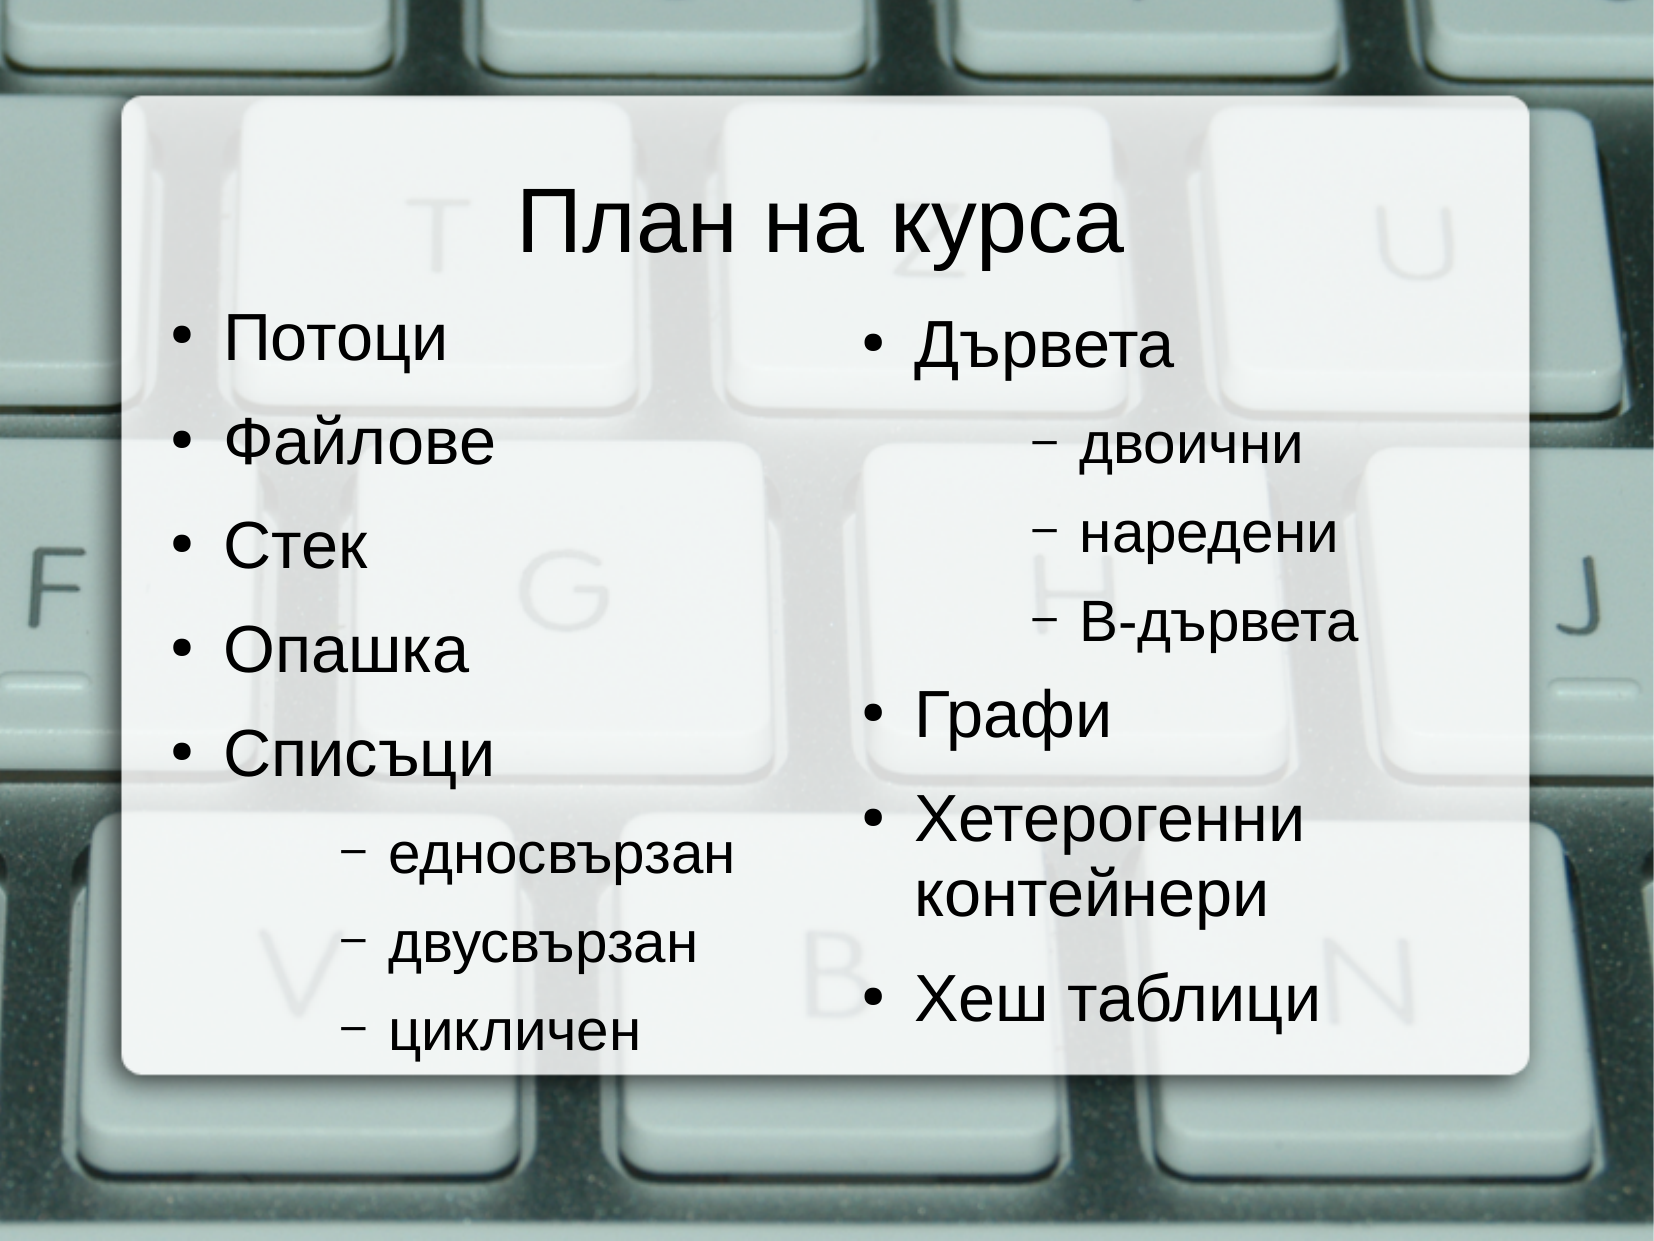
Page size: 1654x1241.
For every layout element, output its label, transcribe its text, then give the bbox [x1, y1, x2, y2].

title План на курса [135, 117, 1506, 325]
picture [0, 0, 1654, 1241]
list Дървета двоични наредени B-дървета Графи Хетерогенни контейнери Хеш таблици [843, 307, 1507, 1036]
list Потоци Файлове Стек Опашка Списъци едносвързан двусвързан цикличен [152, 299, 815, 1063]
